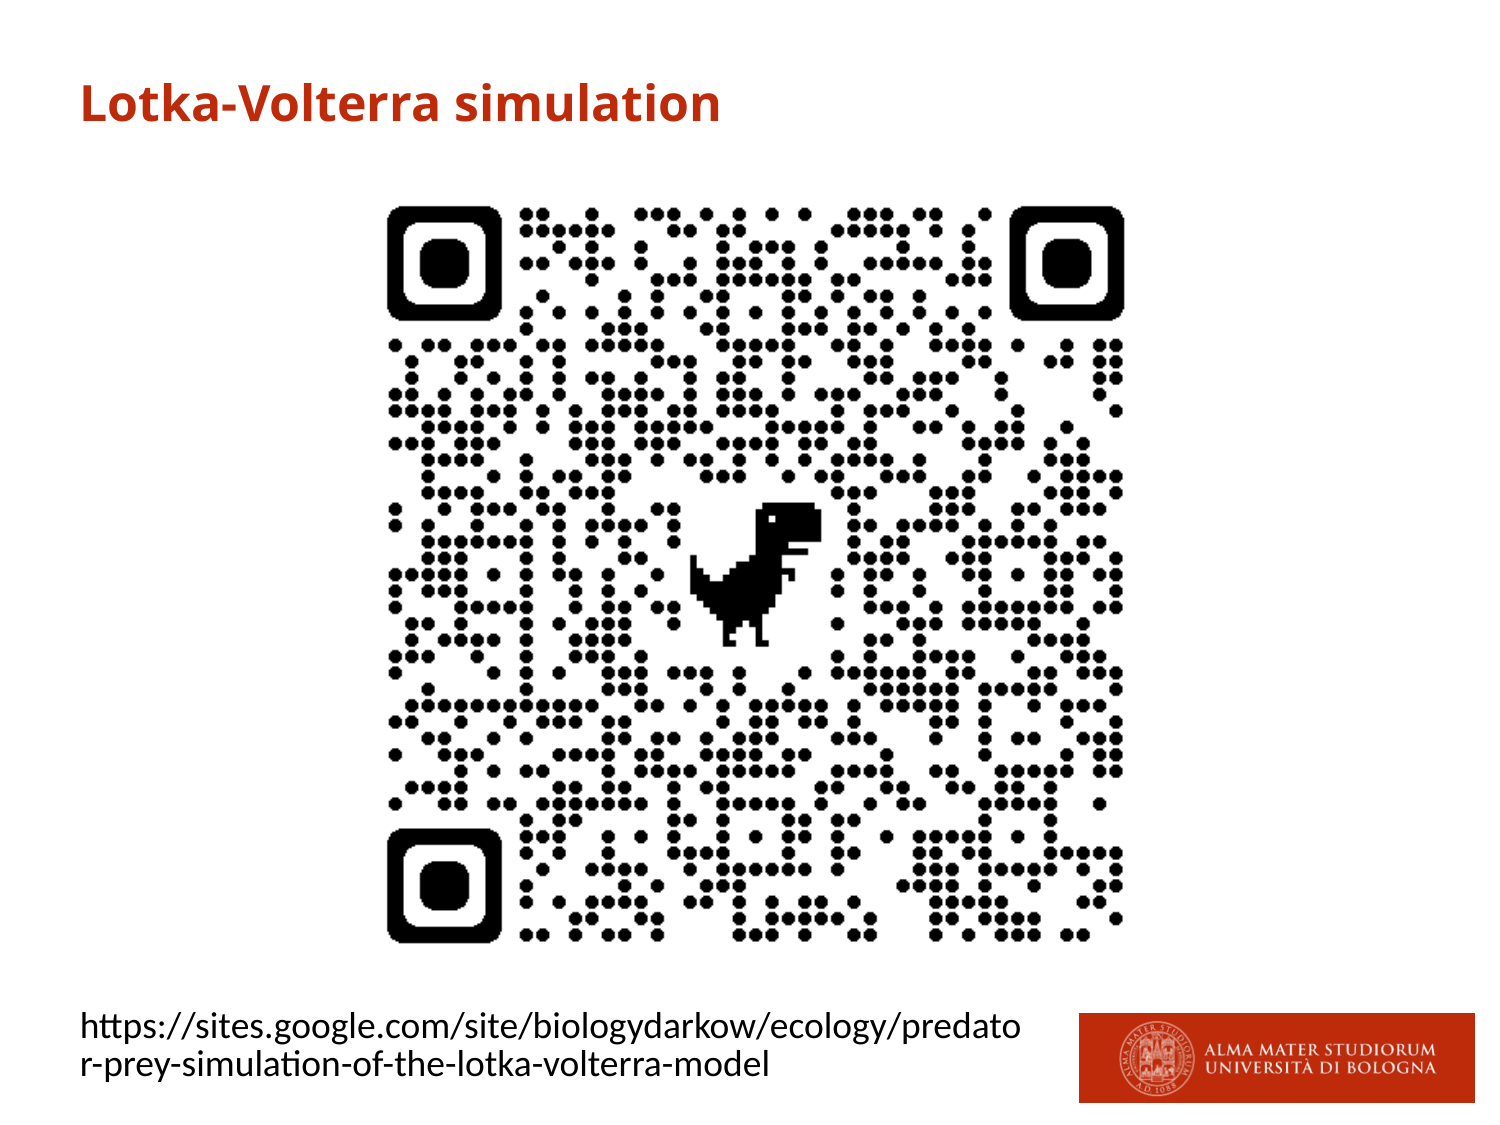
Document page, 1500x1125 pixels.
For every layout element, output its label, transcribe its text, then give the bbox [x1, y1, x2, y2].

picture [322, 141, 1190, 1009]
text_box https://sites.google.com/site/biologydarkow/ecology/predator-prey-simulation-of-the-lotka-volterra-model [65, 994, 1049, 1054]
list Lotka-Volterra simulation [64, 78, 1447, 185]
